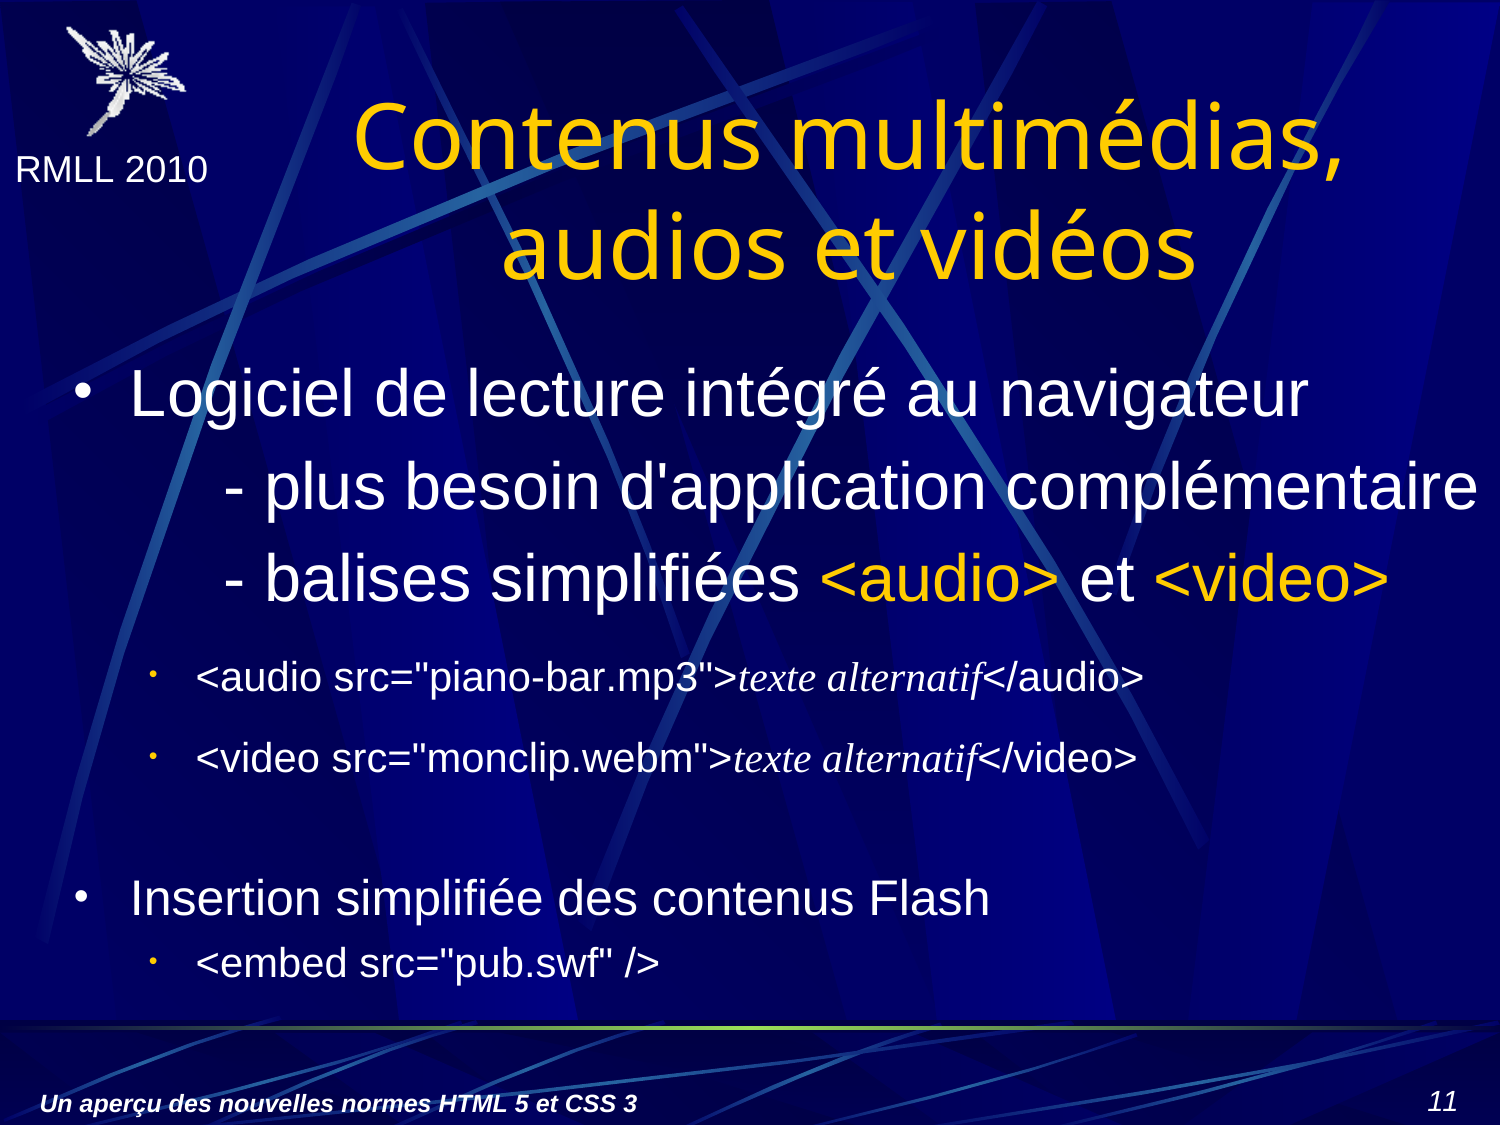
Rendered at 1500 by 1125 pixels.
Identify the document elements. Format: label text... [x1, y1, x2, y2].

picture [62, 24, 188, 138]
title Contenus multimédias, audios et vidéos [249, 69, 1450, 300]
list Logiciel de lecture intégré au navigateur - plus besoin d'application complémentaire - balises simplifiées <audio> et <video> <audio src="piano-bar.mp3">texte alternatif</audio> <video src="monclip.webm">texte alternatif</video> Insertion simplifiée des contenus Flash <embed src="pub.swf" /> [59, 300, 1500, 994]
